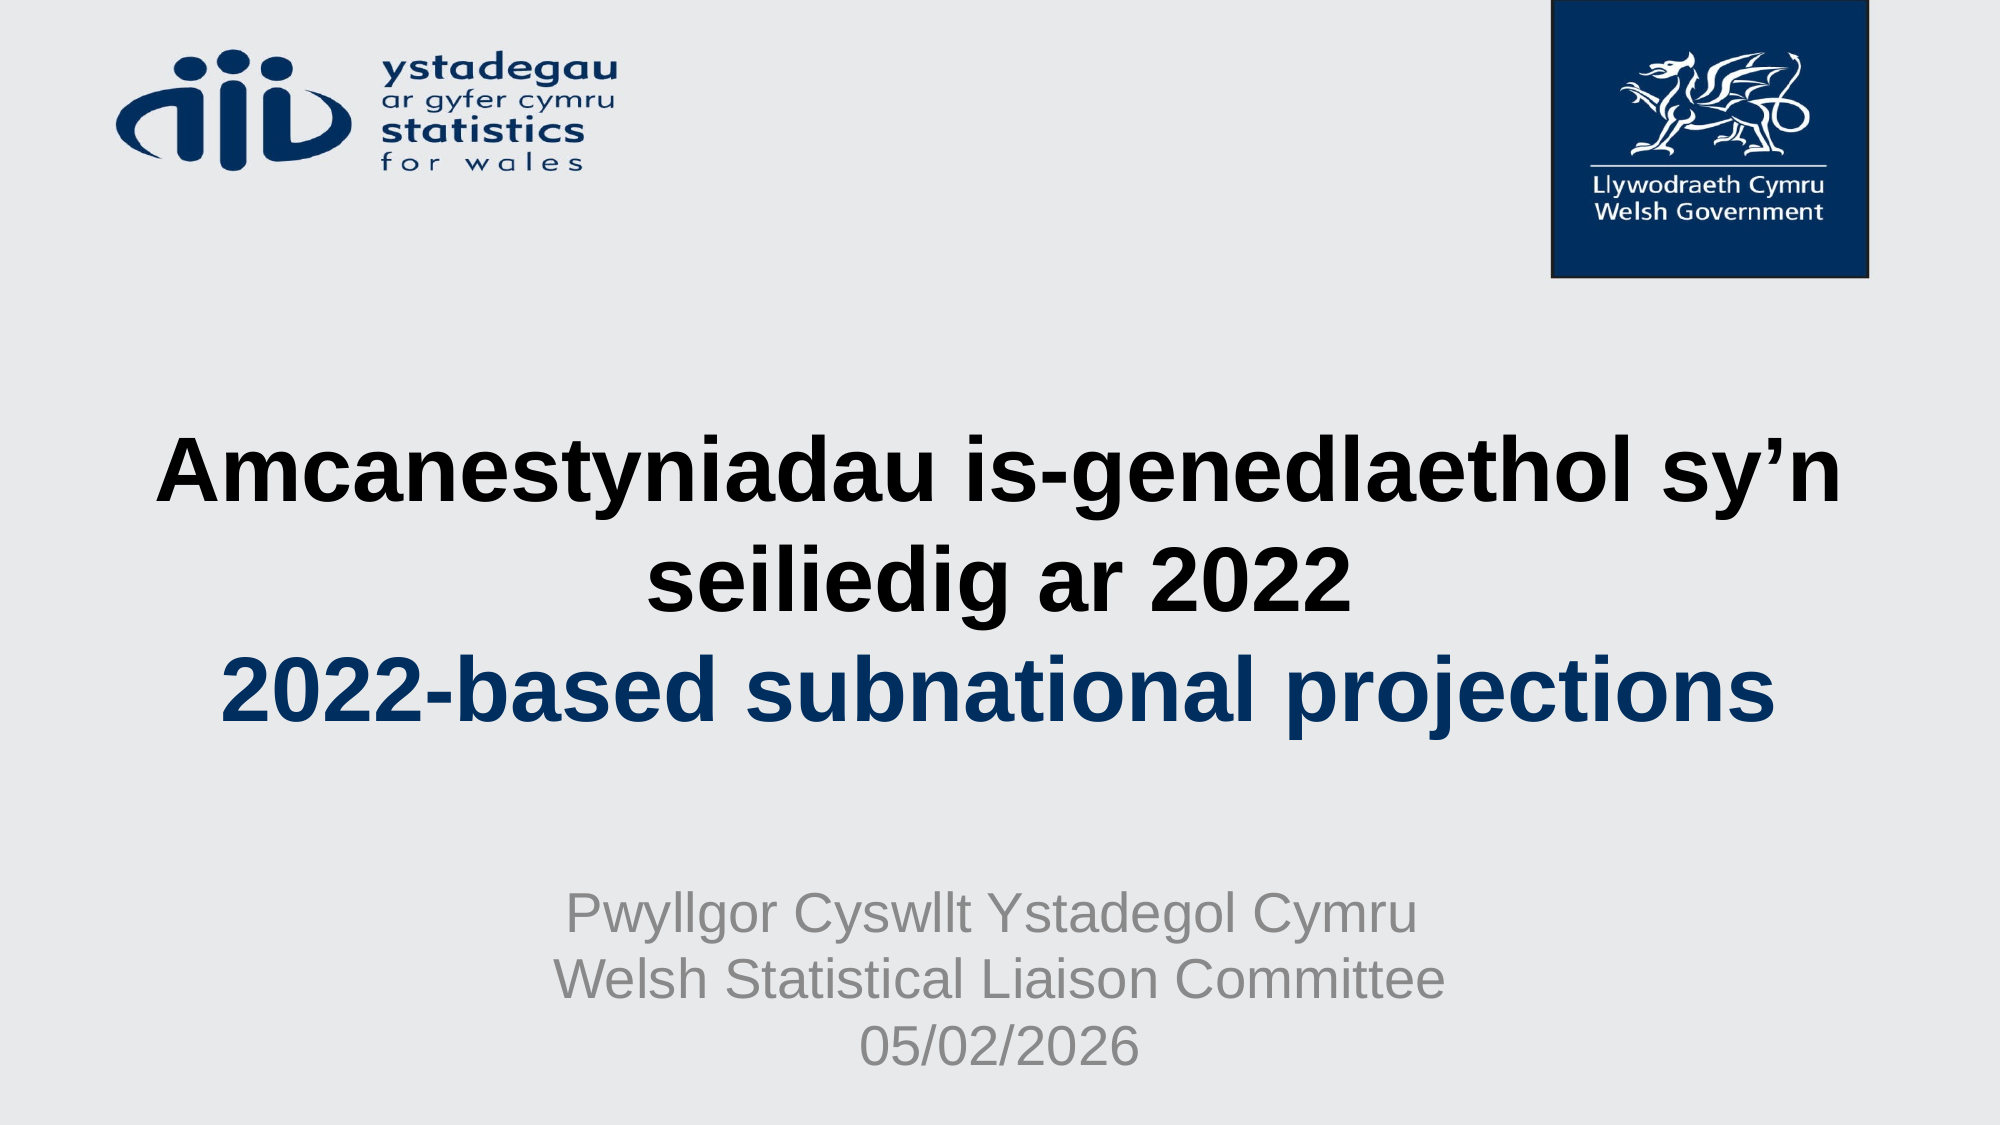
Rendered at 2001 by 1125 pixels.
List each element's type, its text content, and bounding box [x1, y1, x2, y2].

subtitle Pwyllgor Cyswllt Ystadegol Cymru Welsh Statistical Liaison Committee 05/02/2026 [474, 881, 1525, 1095]
title Amcanestyniadau is-genedlaethol sy’n seiliedig ar 2022 2022-based subnational projections [19, 314, 1981, 835]
